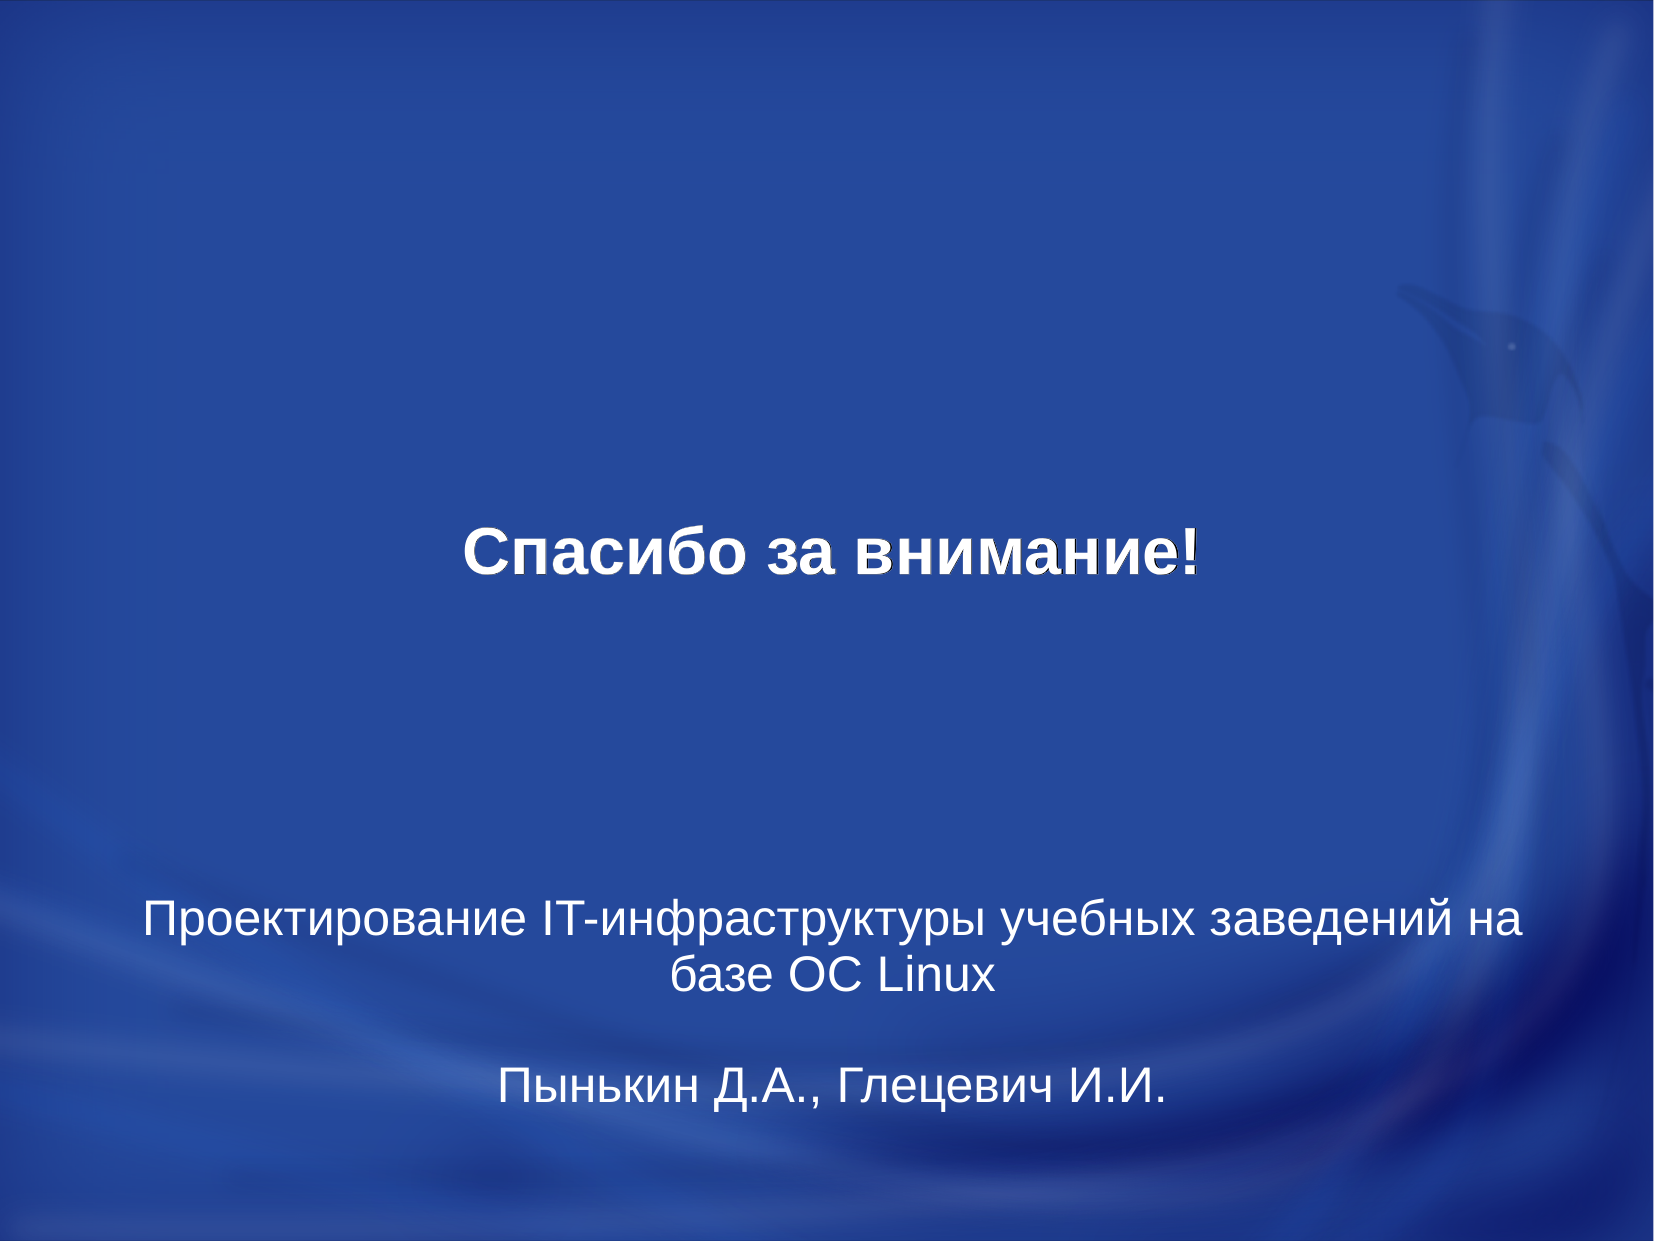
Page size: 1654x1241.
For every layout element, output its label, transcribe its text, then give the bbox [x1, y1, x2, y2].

subtitle Проектирование IT-инфраструктуры учебных заведений на базе ОС Linux Пынькин Д.А., Глецевич И.И. [88, 885, 1577, 1118]
picture [0, 0, 1654, 1241]
title Спасибо за внимание! [88, 501, 1577, 601]
